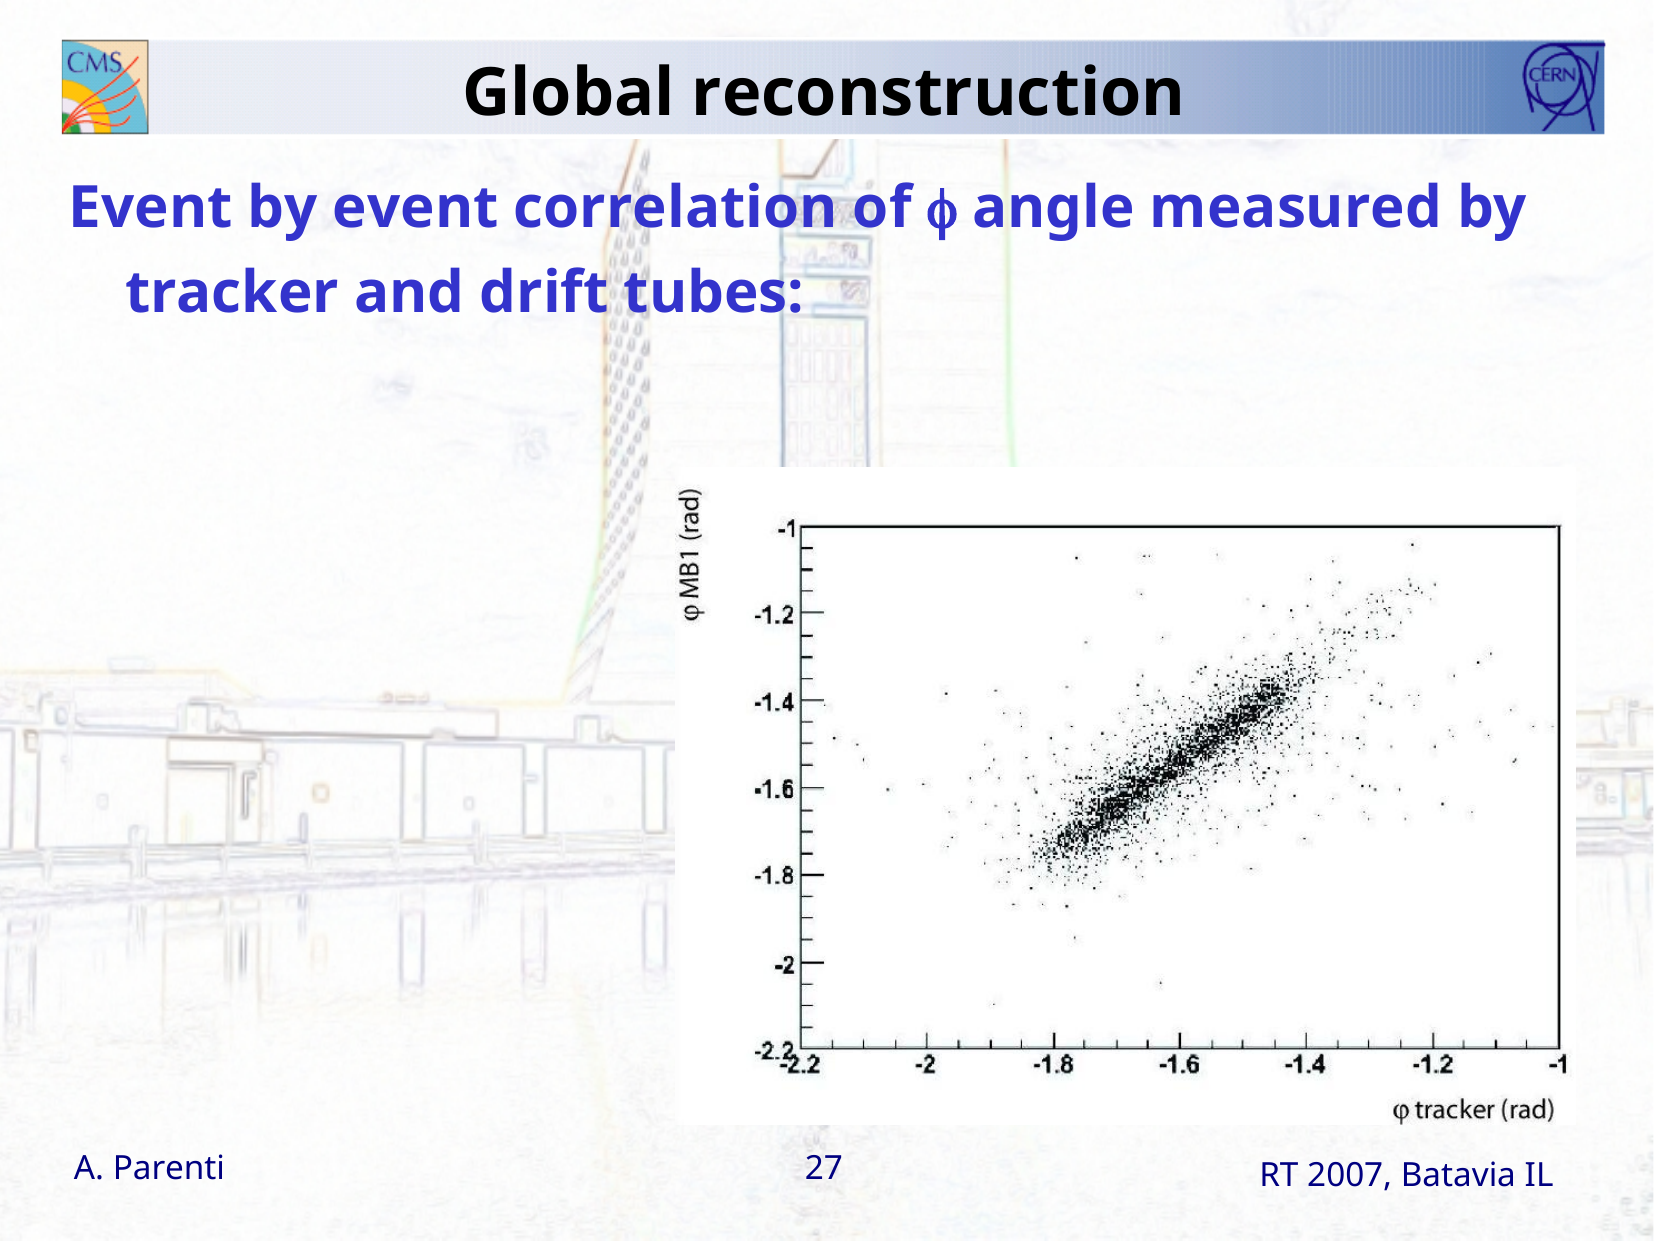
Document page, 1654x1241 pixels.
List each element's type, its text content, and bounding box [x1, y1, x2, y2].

title Global reconstruction [149, 42, 1499, 132]
list Event by event correlation of f angle measured by tracker and drift tubes: [68, 158, 1576, 676]
picture [0, 0, 1654, 1241]
